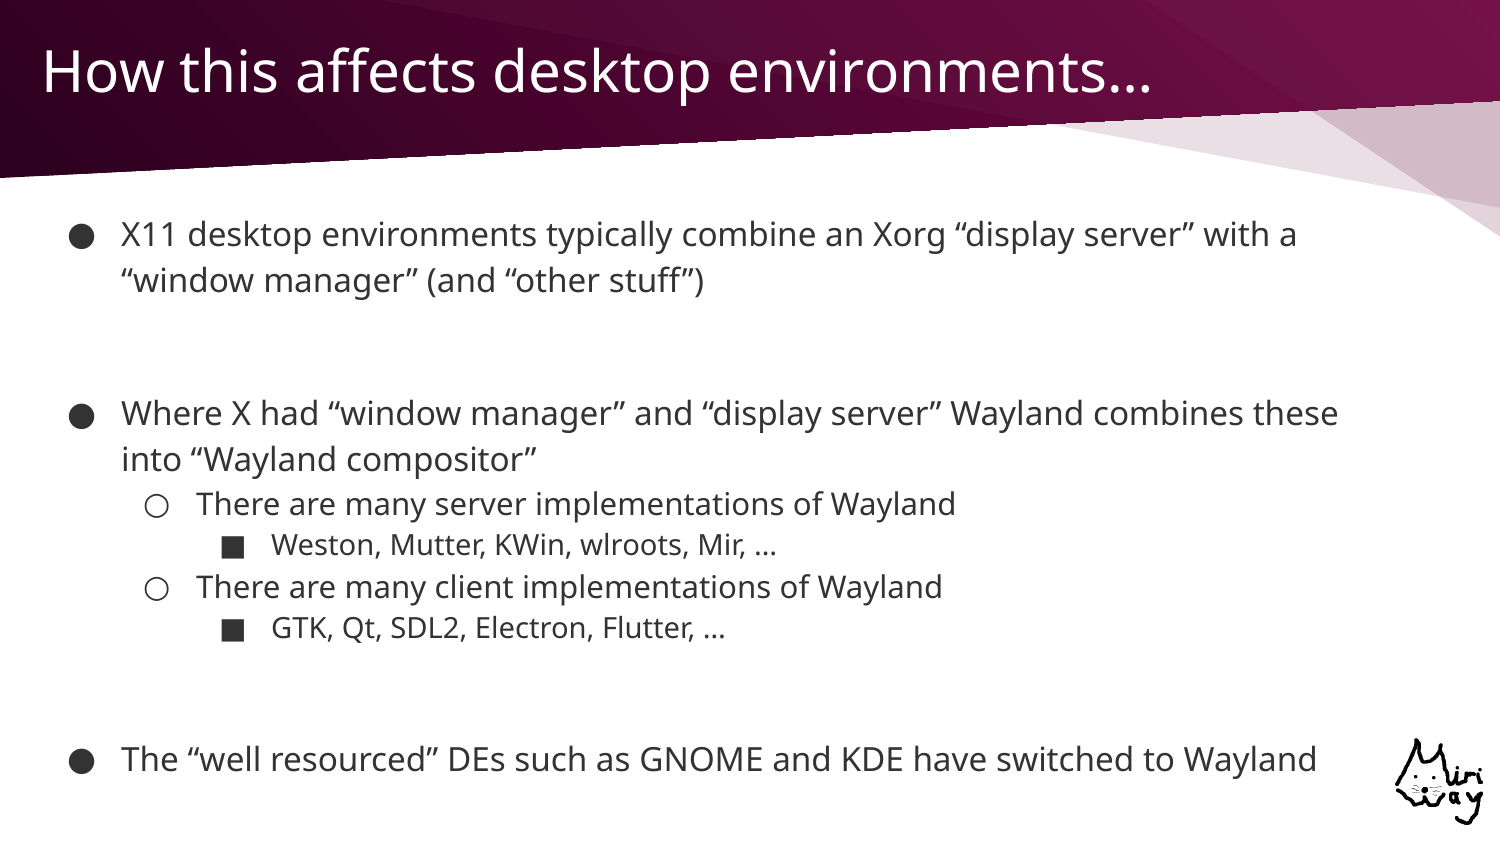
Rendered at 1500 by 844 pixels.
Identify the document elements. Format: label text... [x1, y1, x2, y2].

list X11 desktop environments typically combine an Xorg “display server” with a “window manager” (and “other stuff”) Where X had “window manager” and “display server” Wayland combines these into “Wayland compositor” There are many server implementations of Wayland Weston, Mutter, KWin, wlroots, Mir, … There are many client implementations of Wayland GTK, Qt, SDL2, Electron, Flutter, … The “well resourced” DEs such as GNOME and KDE have switched to Wayland [35, 201, 1353, 812]
title How this affects desktop environments… [41, 5, 1336, 134]
picture [1387, 732, 1491, 836]
